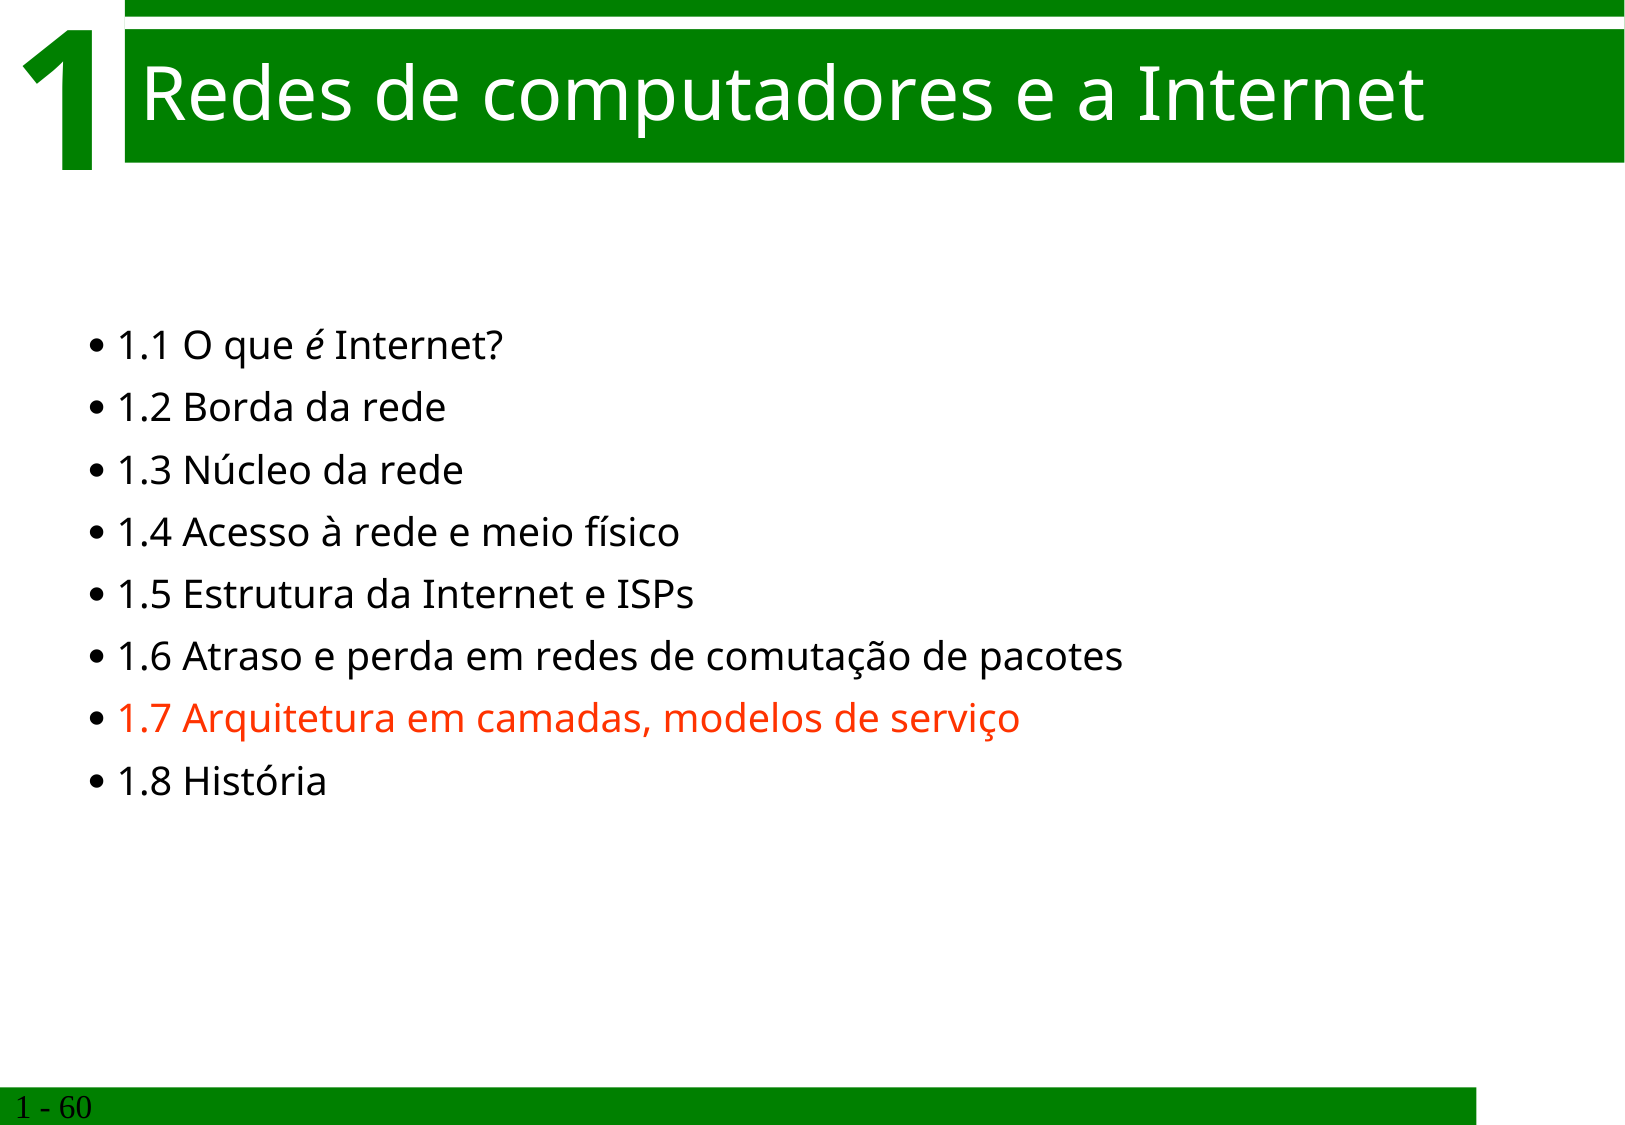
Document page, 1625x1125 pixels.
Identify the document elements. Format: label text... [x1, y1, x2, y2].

list  1.1 O que é Internet?  1.2 Borda da rede  1.3 Núcleo da rede  1.4 Acesso à rede e meio físico  1.5 Estrutura da Internet e ISPs  1.6 Atraso e perda em redes de comutação de pacotes  1.7 Arquitetura em camadas, modelos de serviço  1.8 História [0, 312, 1459, 813]
text_box Redes de computadores e a Internet [125, 37, 1625, 138]
